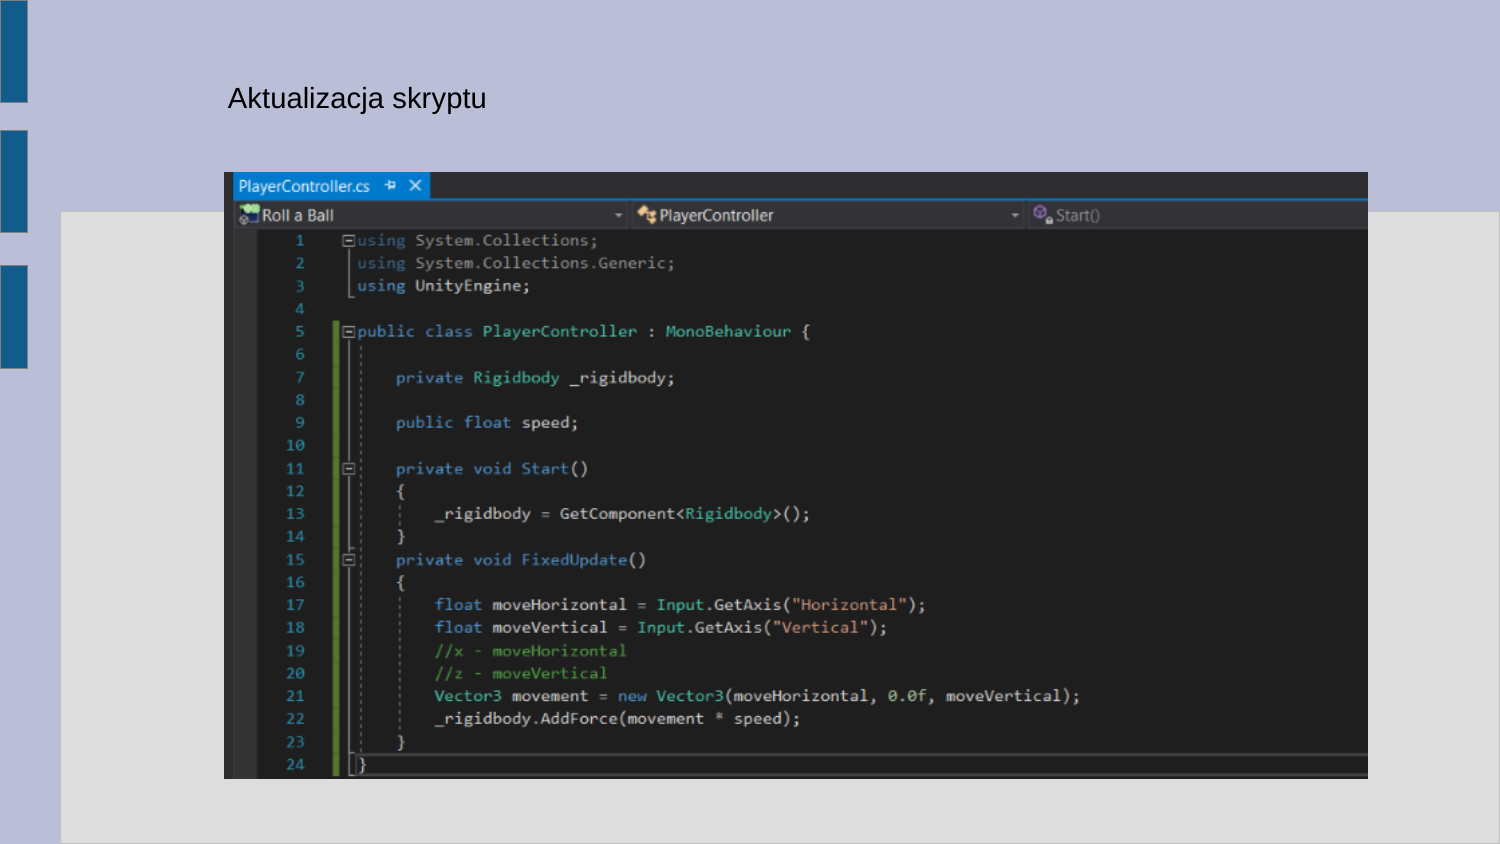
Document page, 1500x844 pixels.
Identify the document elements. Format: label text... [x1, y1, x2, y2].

picture [224, 172, 1368, 779]
title Aktualizacja skryptu [212, 64, 1368, 215]
